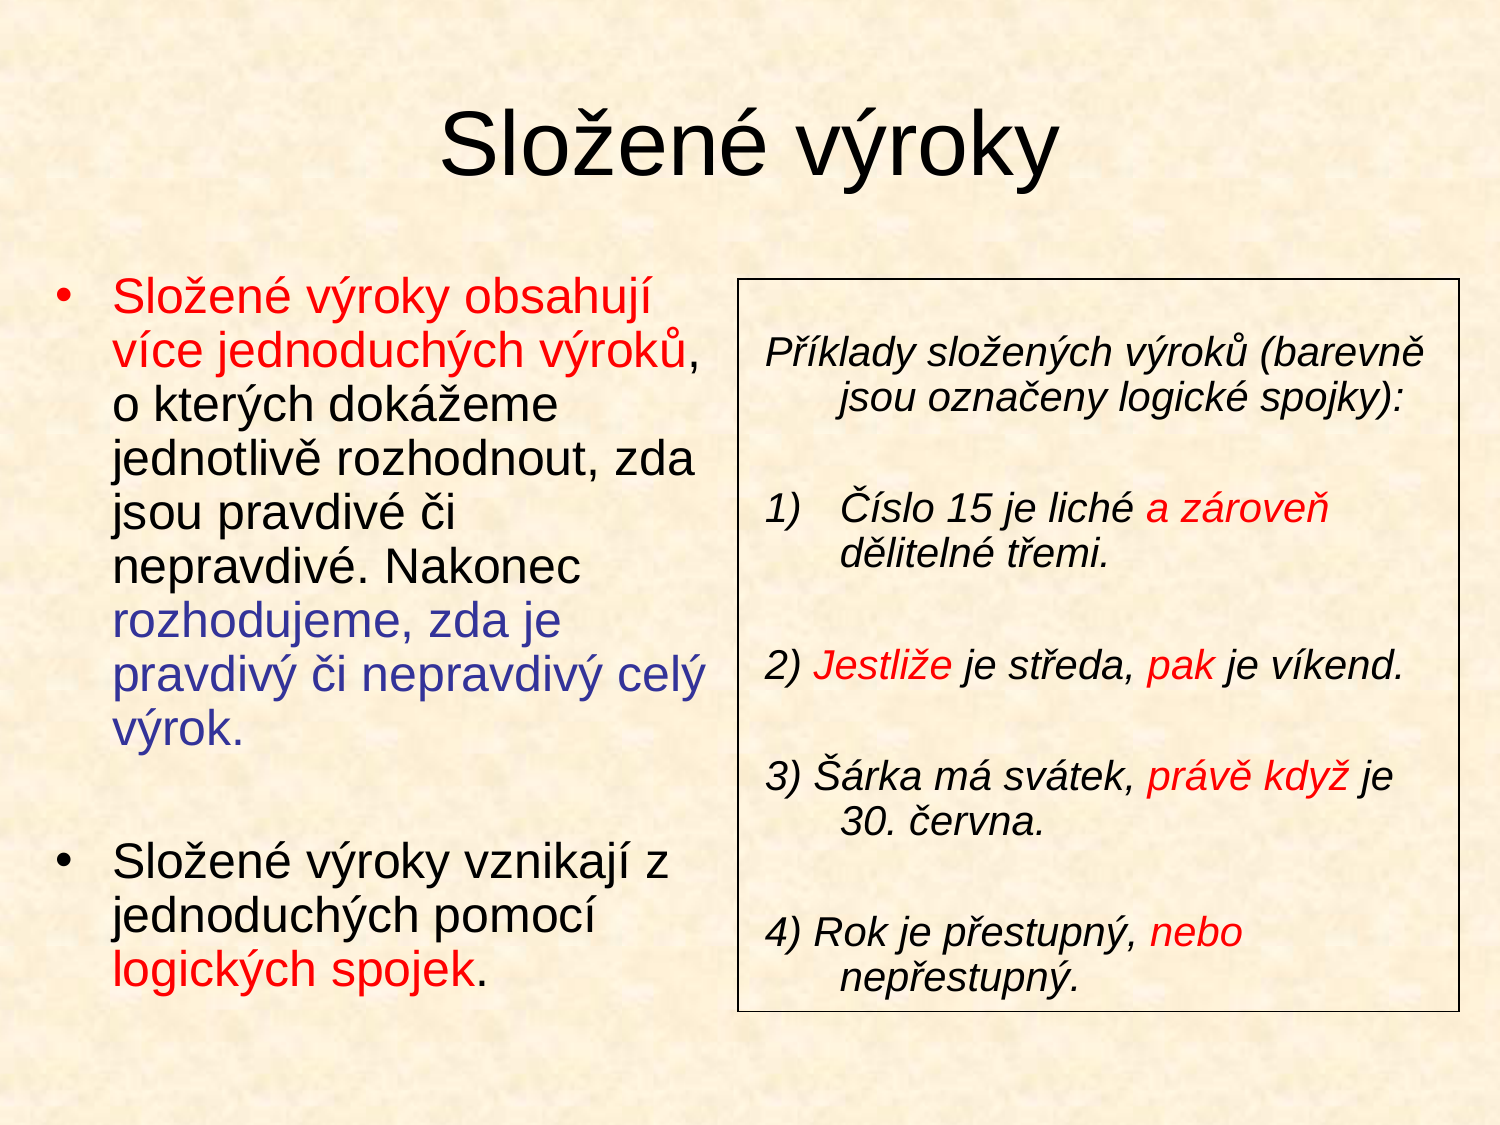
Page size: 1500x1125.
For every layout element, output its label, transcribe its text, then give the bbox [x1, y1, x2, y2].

picture [0, 0, 1500, 1125]
title Složené výroky [75, 45, 1426, 233]
list Složené výroky obsahují více jednoduchých výroků, o kterých dokážeme jednotlivě rozhodnout, zda jsou pravdivé či nepravdivé. Nakonec rozhodujeme, zda je pravdivý či nepravdivý celý výrok. Složené výroky vznikají z jednoduchých pomocí logických spojek. [41, 262, 739, 1073]
list Příklady složených výroků (barevně jsou označeny logické spojky): Číslo 15 je liché a zároveň dělitelné třemi. 2) Jestliže je středa, pak je víkend. 3) Šárka má svátek, právě když je 30. června. 4) Rok je přestupný, nebo nepřestupný. [749, 262, 1459, 1006]
